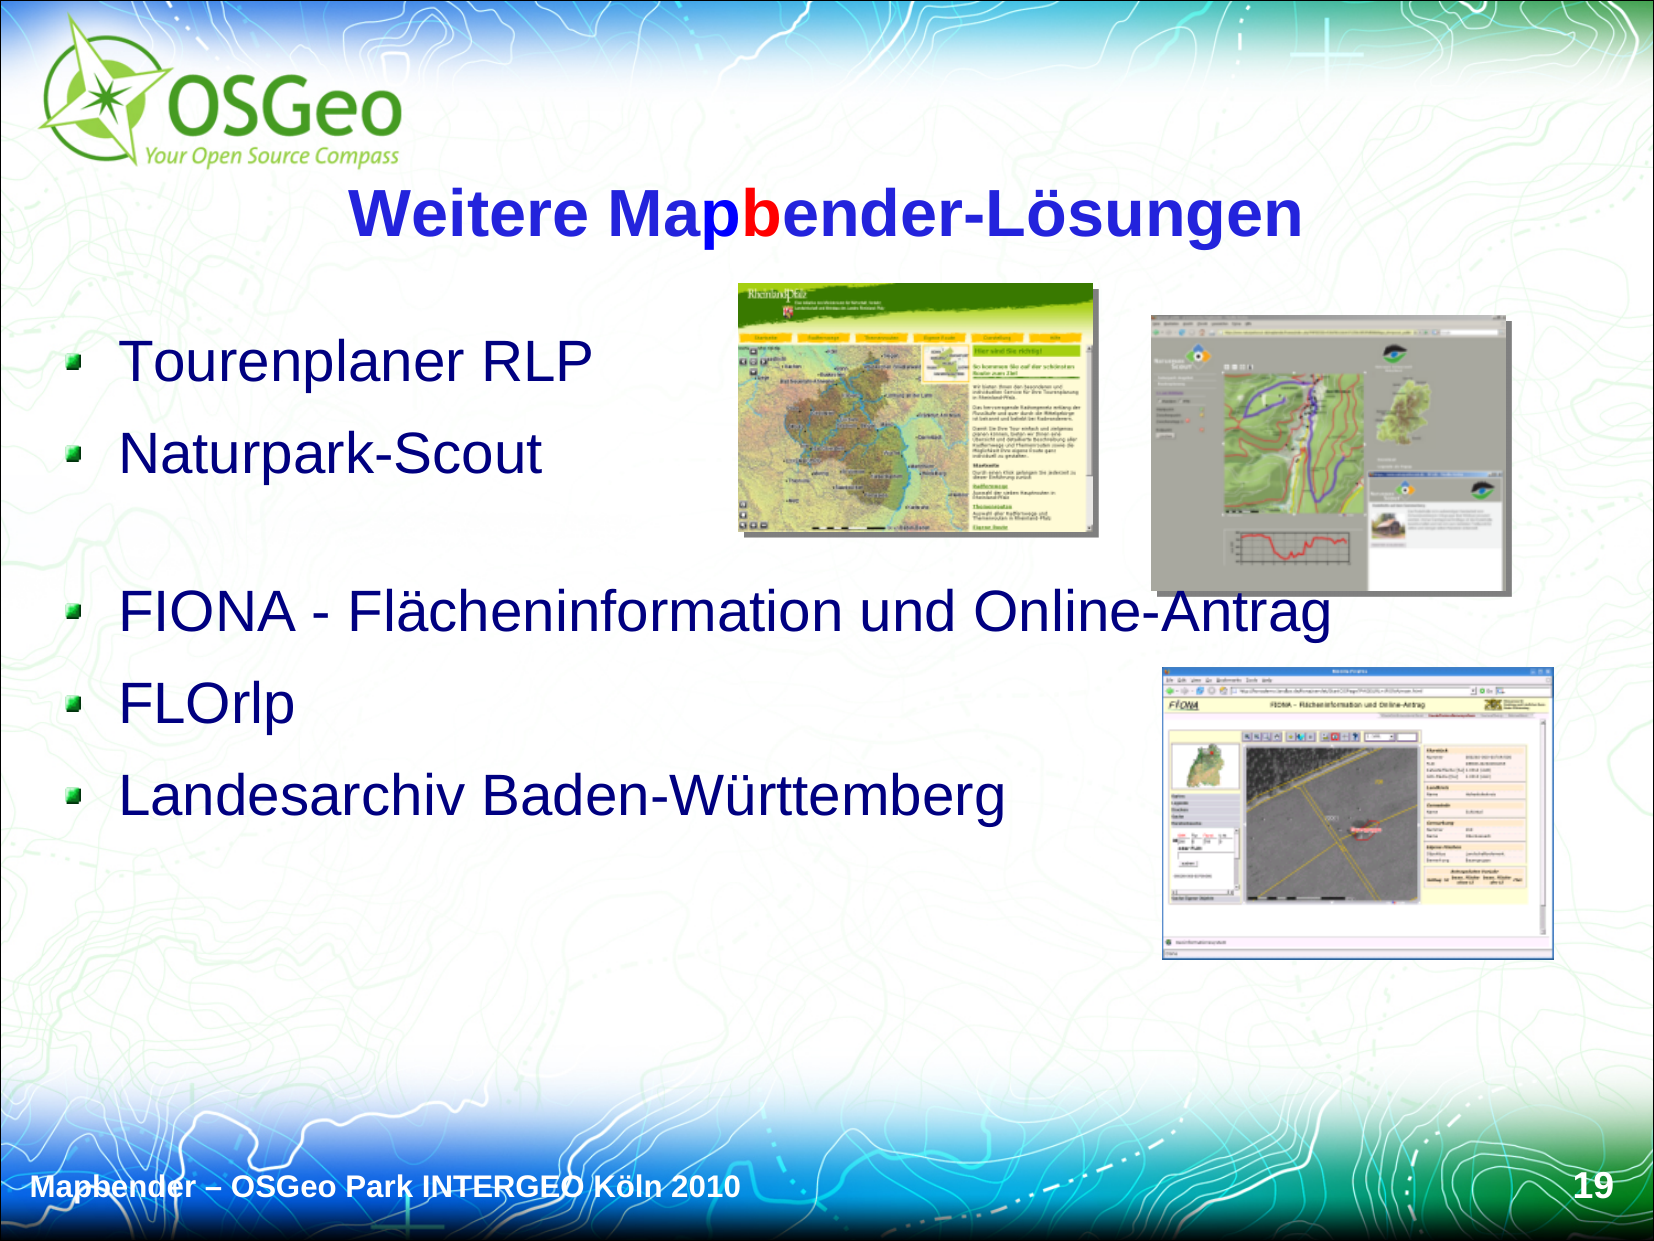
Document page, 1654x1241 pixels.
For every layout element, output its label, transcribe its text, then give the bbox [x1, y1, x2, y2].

list Tourenplaner RLP Naturpark-Scout FIONA - Flächeninformation und Online-Antrag FLOrlp Landesarchiv Baden-Württemberg [47, 328, 1536, 1148]
title Weitere Mapbender-Lösungen [82, 126, 1571, 302]
picture [1, 1, 1653, 1240]
